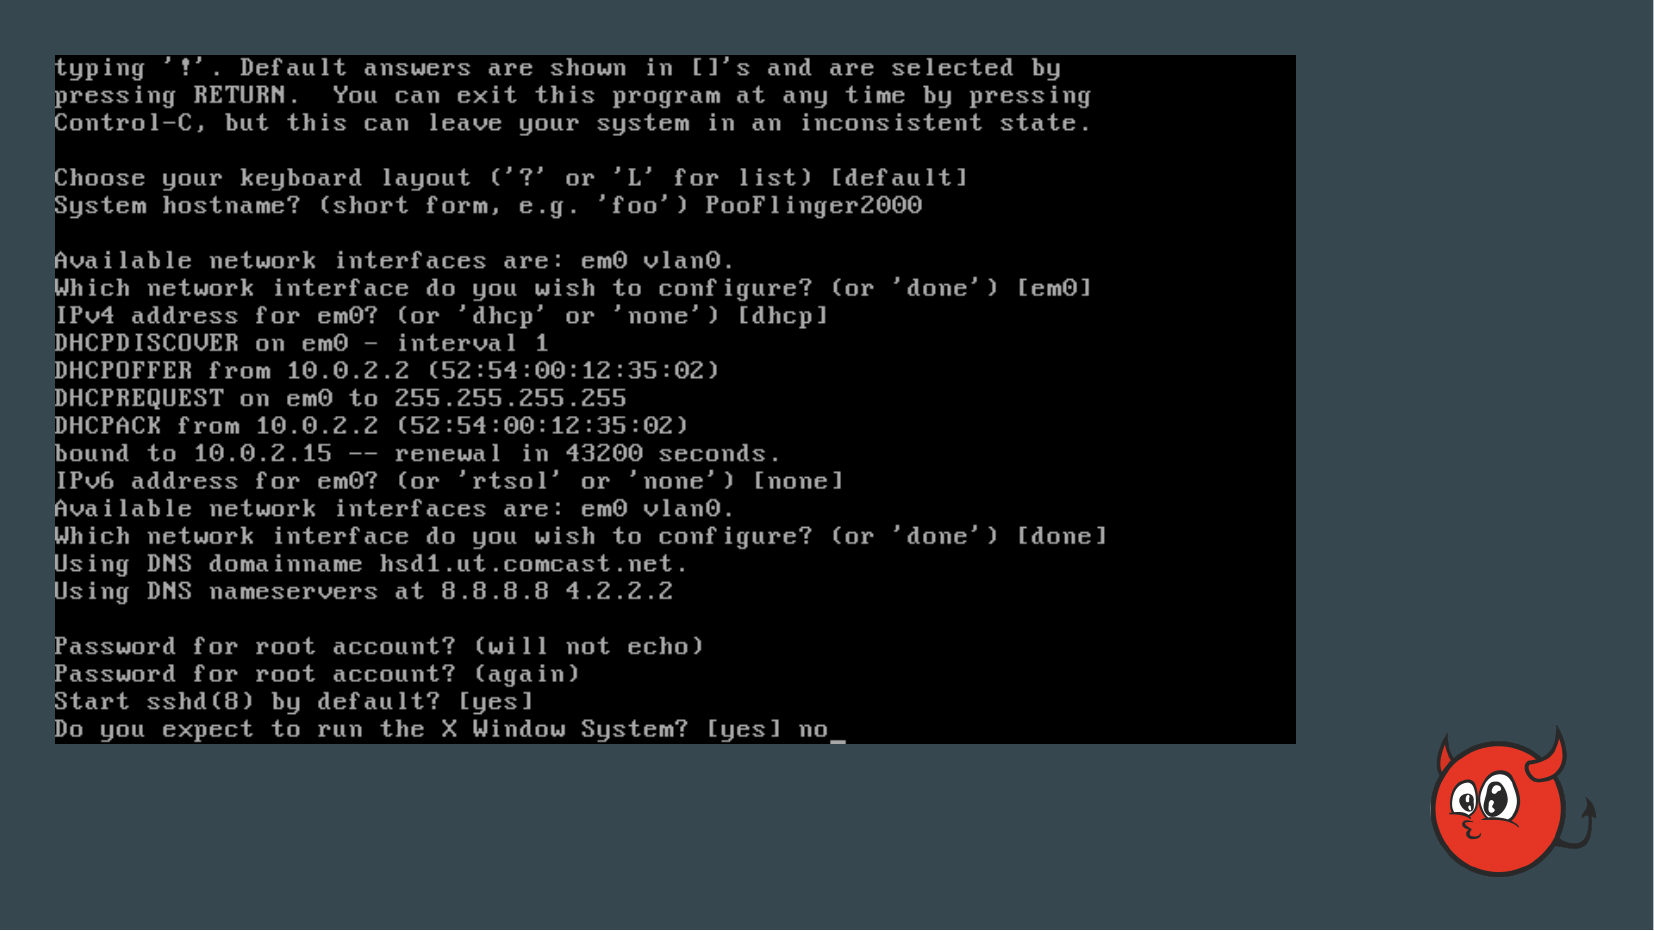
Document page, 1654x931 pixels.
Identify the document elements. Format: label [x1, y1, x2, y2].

picture [55, 55, 1296, 744]
picture [1427, 717, 1598, 888]
